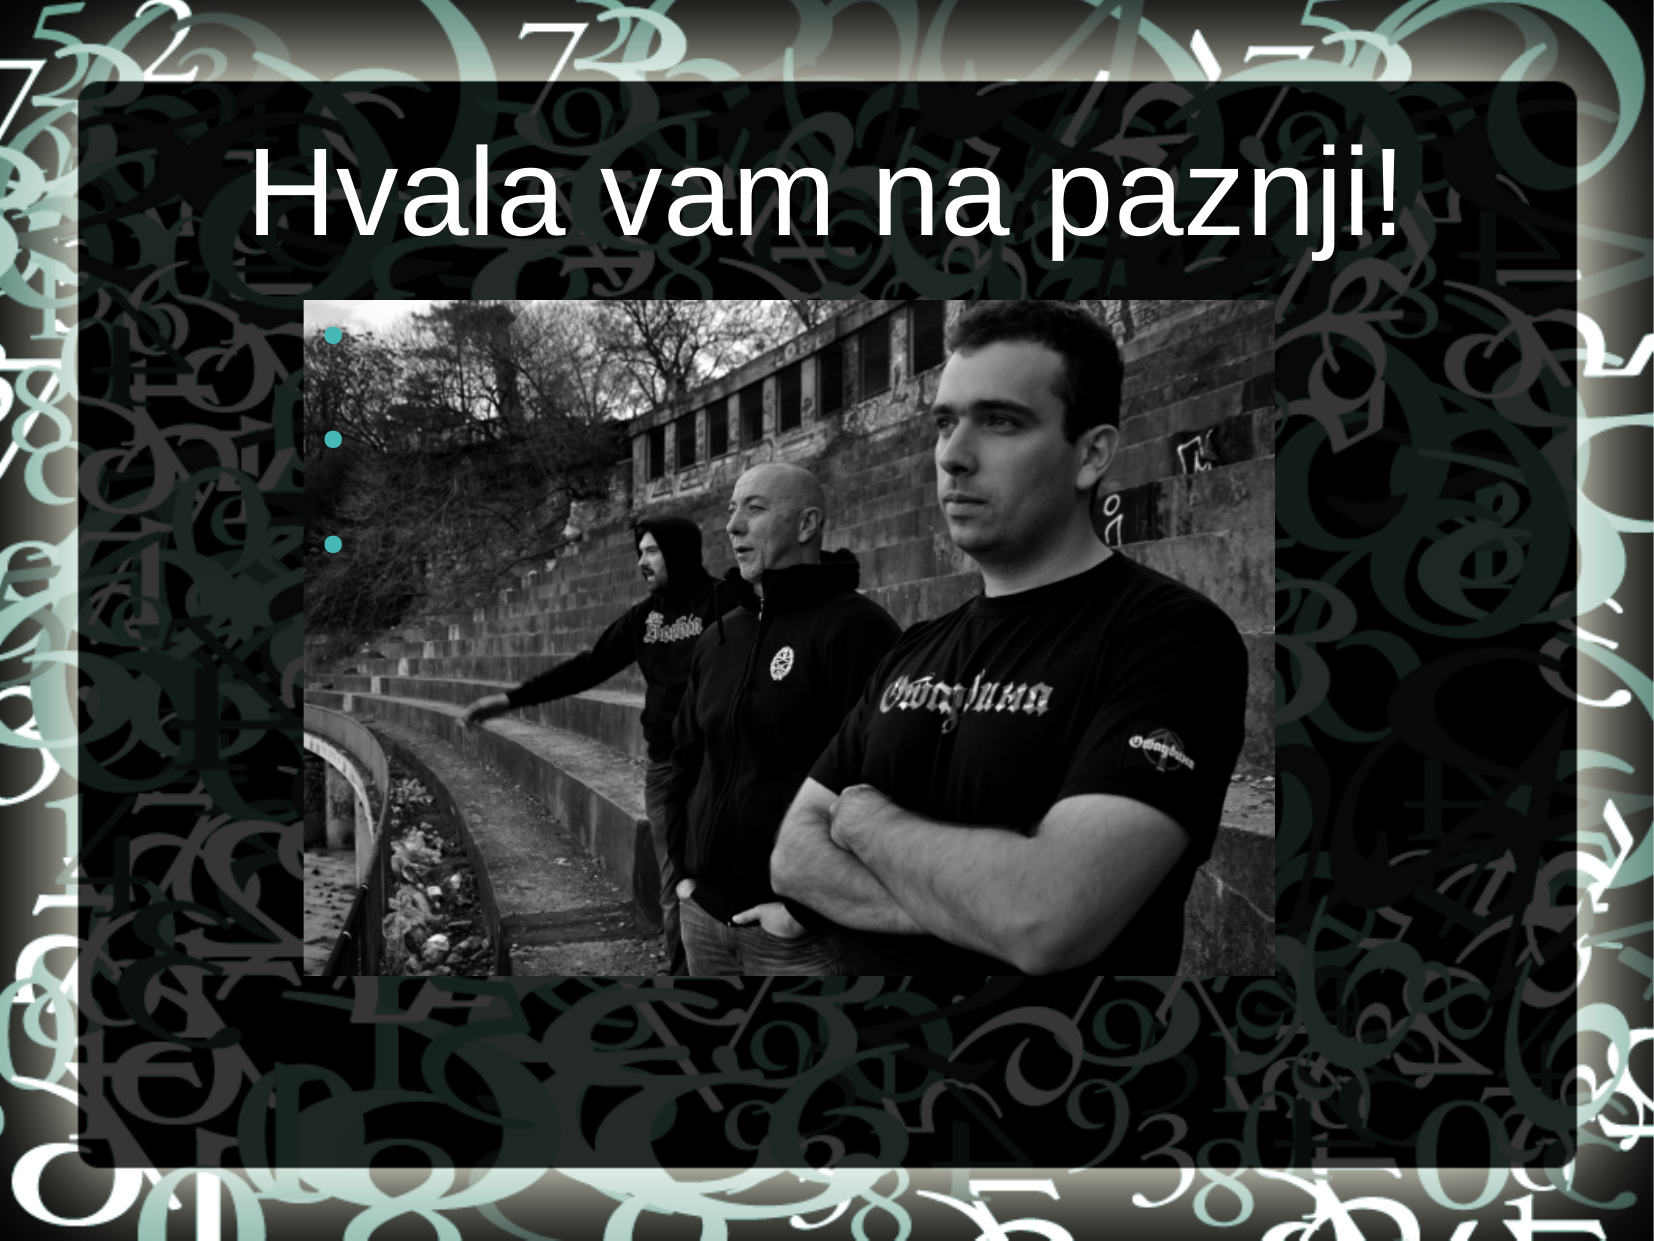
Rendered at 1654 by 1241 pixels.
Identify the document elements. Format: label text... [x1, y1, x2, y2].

list [303, 300, 1276, 976]
title Hvala vam na paznji! [82, 88, 1571, 296]
picture [0, 0, 1654, 1241]
